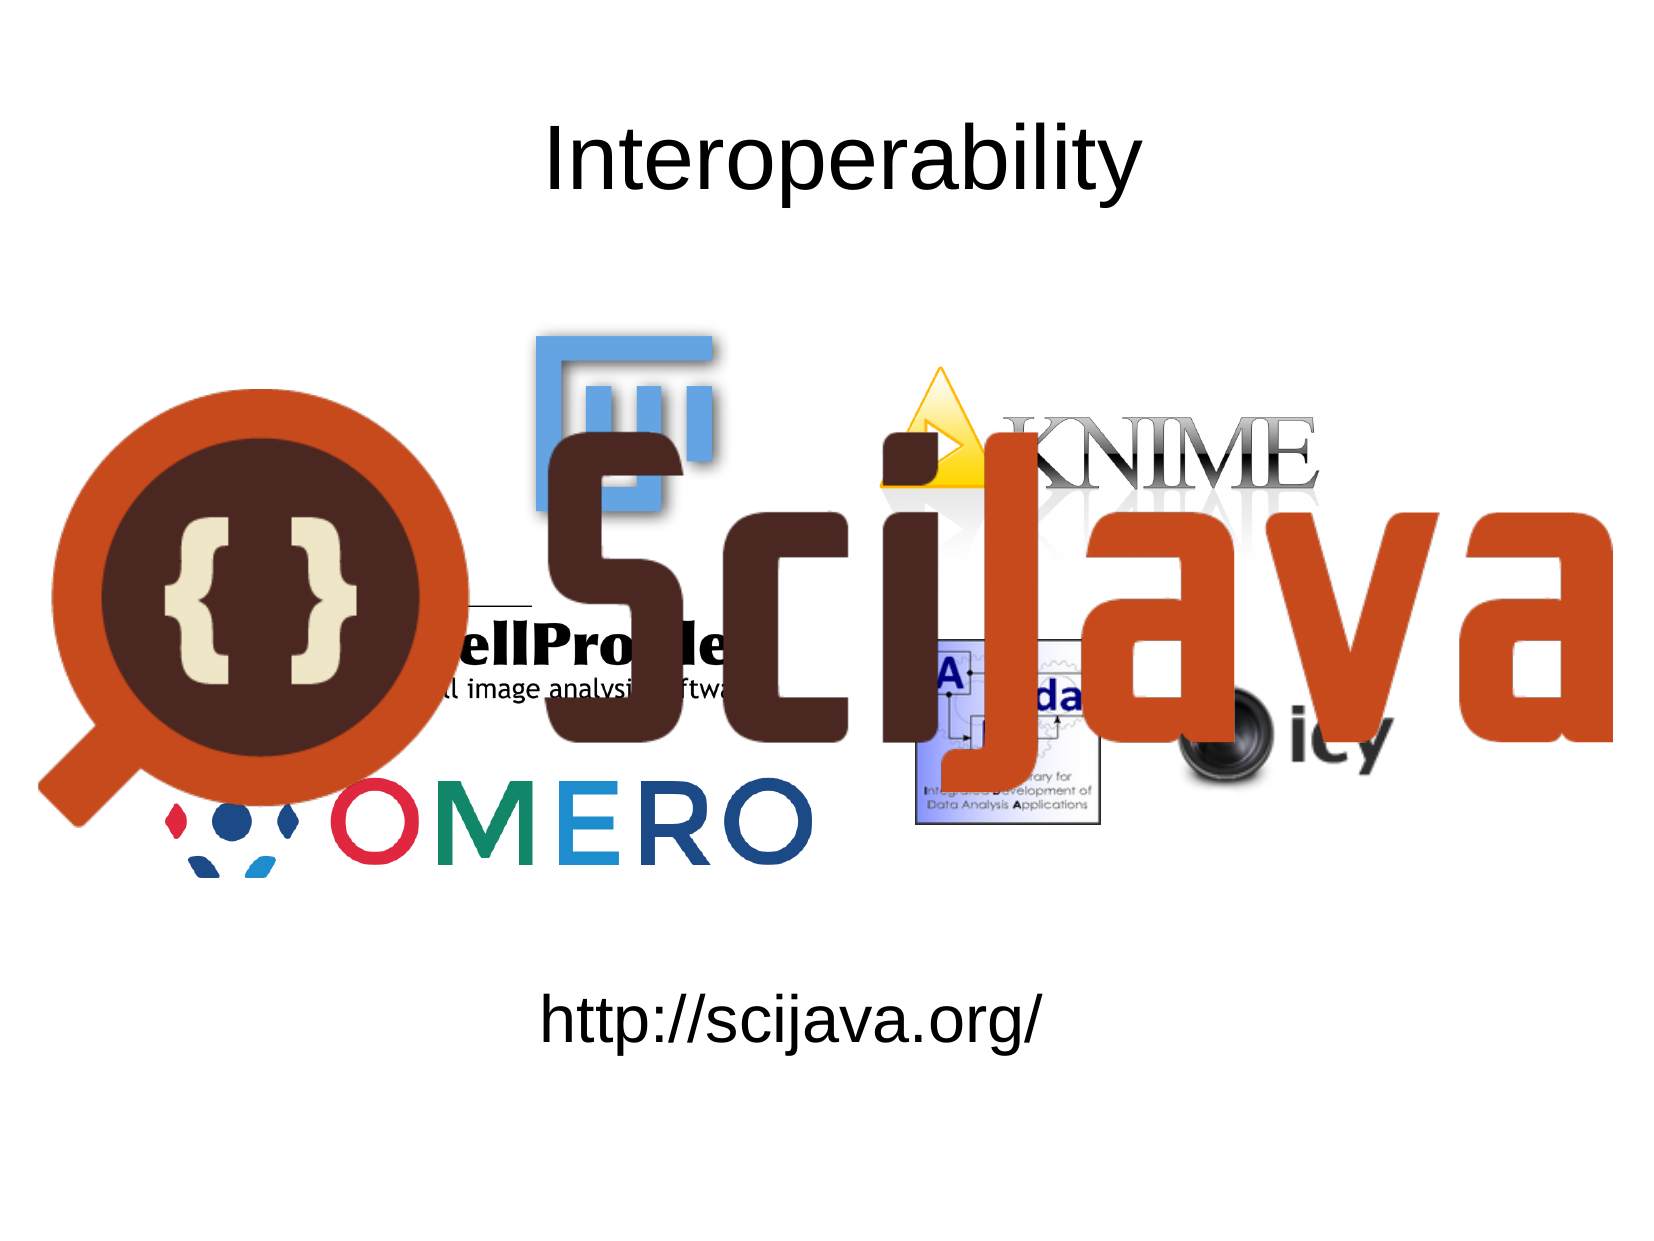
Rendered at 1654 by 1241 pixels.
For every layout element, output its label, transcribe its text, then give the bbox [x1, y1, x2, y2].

title Interoperability [82, 49, 1571, 257]
text_box http://scijava.org/ [525, 975, 1141, 1065]
picture [37, 314, 1613, 878]
